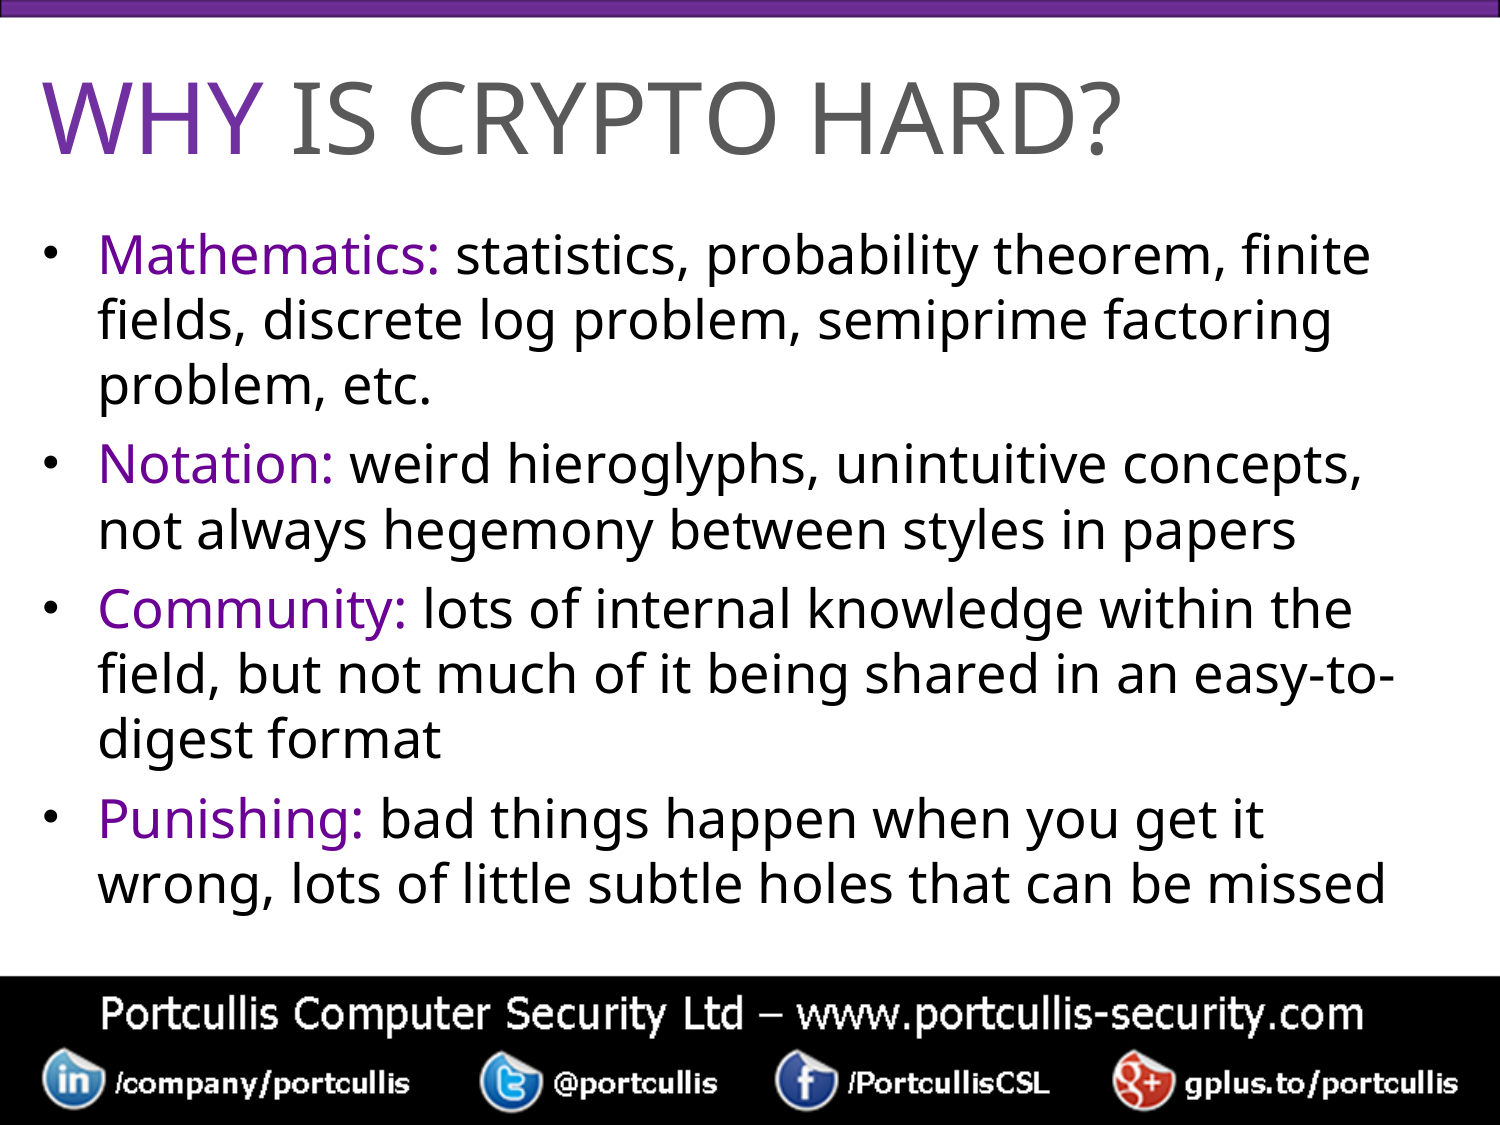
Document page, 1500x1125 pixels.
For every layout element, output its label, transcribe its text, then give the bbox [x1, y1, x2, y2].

title WHY IS CRYPTO HARD? [41, 42, 1434, 202]
list Mathematics: statistics, probability theorem, finite fields, discrete log problem, semiprime factoring problem, etc. Notation: weird hieroglyphs, unintuitive concepts, not always hegemony between styles in papers Community: lots of internal knowledge within the field, but not much of it being shared in an easy-to-digest format Punishing: bad things happen when you get it wrong, lots of little subtle holes that can be missed [41, 219, 1428, 965]
picture [0, 0, 1500, 1125]
